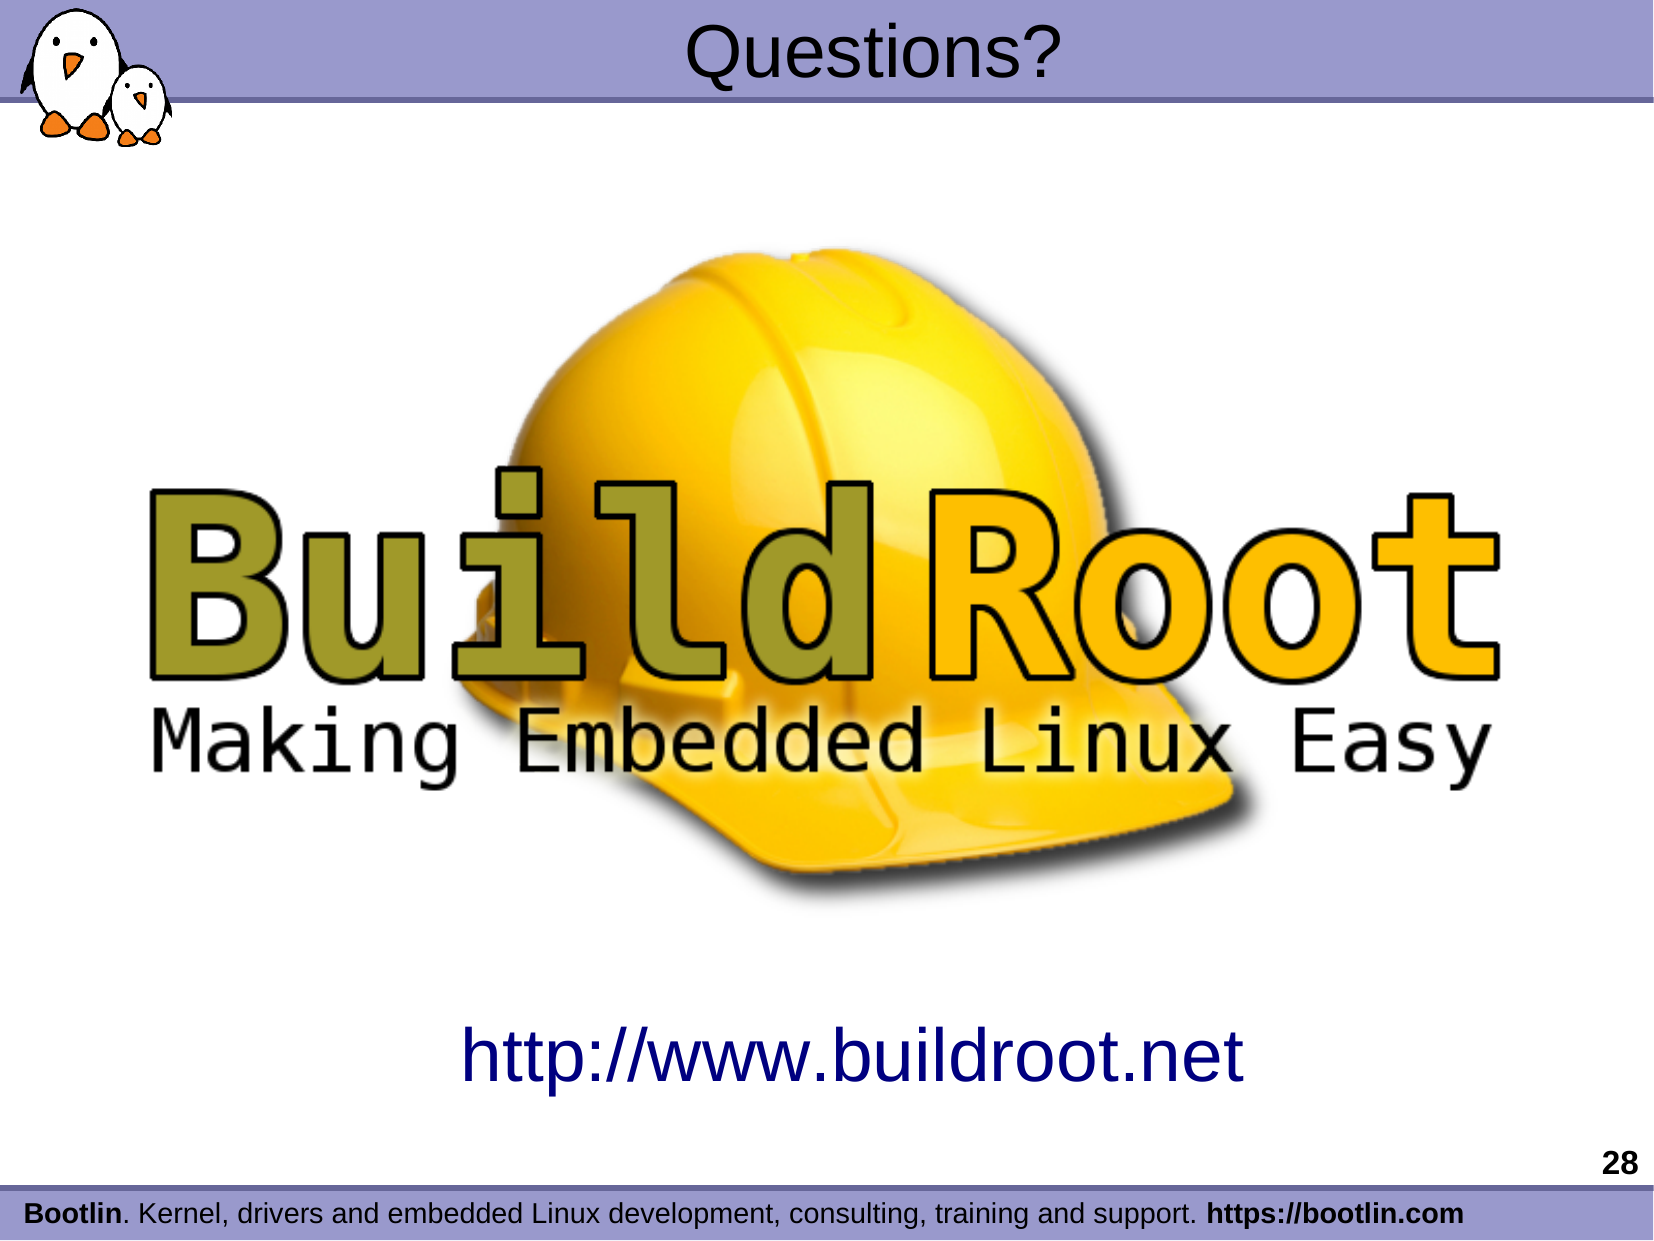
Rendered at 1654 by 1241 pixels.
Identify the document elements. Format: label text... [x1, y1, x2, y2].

picture [16, 148, 1654, 975]
text_box http://www.buildroot.net [444, 975, 1262, 1116]
title Questions? [197, 5, 1551, 97]
picture [20, 8, 172, 147]
